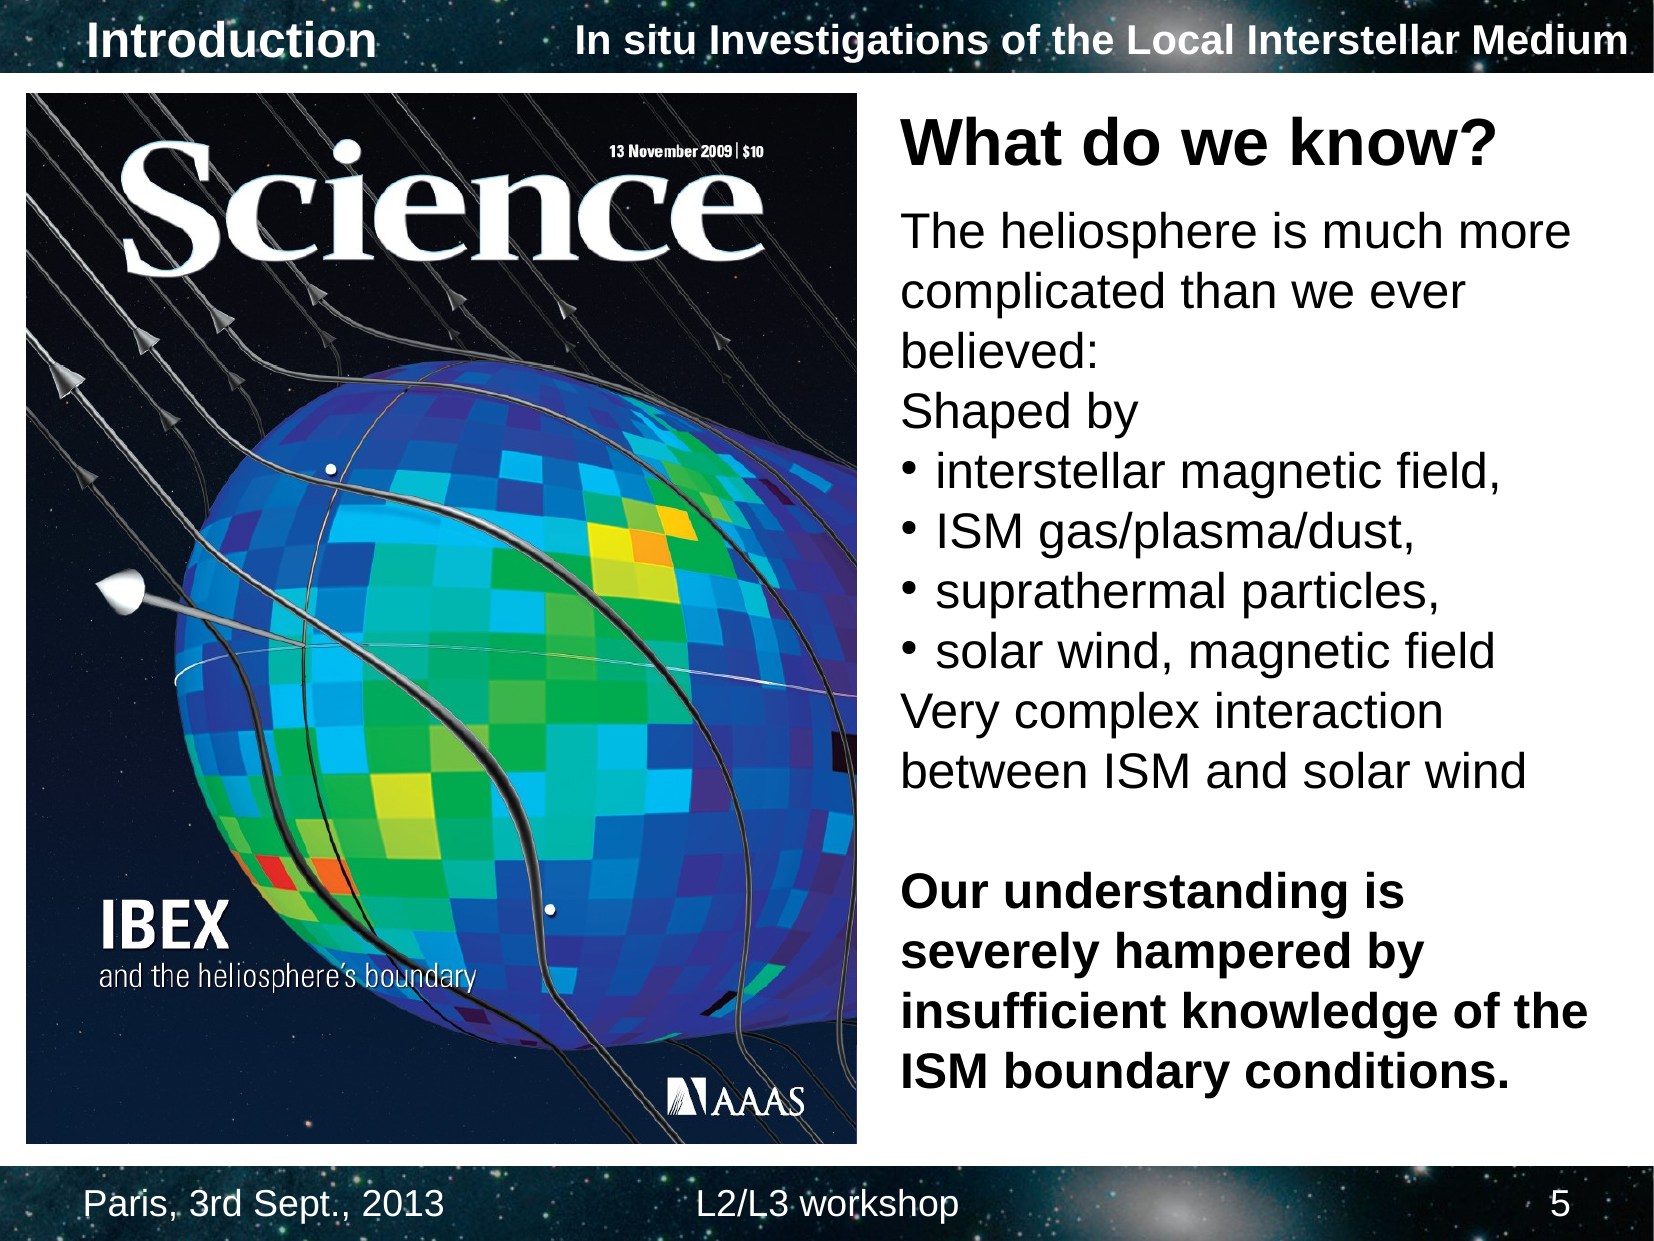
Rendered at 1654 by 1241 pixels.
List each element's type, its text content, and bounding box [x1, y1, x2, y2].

picture [379, 0, 1654, 73]
picture [438, 1212, 443, 1222]
picture [0, 0, 248, 73]
text_box Introduction [71, 0, 393, 71]
picture [0, 1166, 1654, 1241]
picture [26, 93, 857, 1144]
text_box What do we know? The heliosphere is much more complicated than we ever believed: Shaped by interstellar magnetic field, ISM gas/plasma/dust, suprathermal particles, solar wind, magnetic field Very complex interaction between ISM and solar wind Our understanding is severely hampered by insufficient knowledge of the ISM boundary conditions. [900, 98, 1590, 1134]
picture [428, 1193, 438, 1201]
